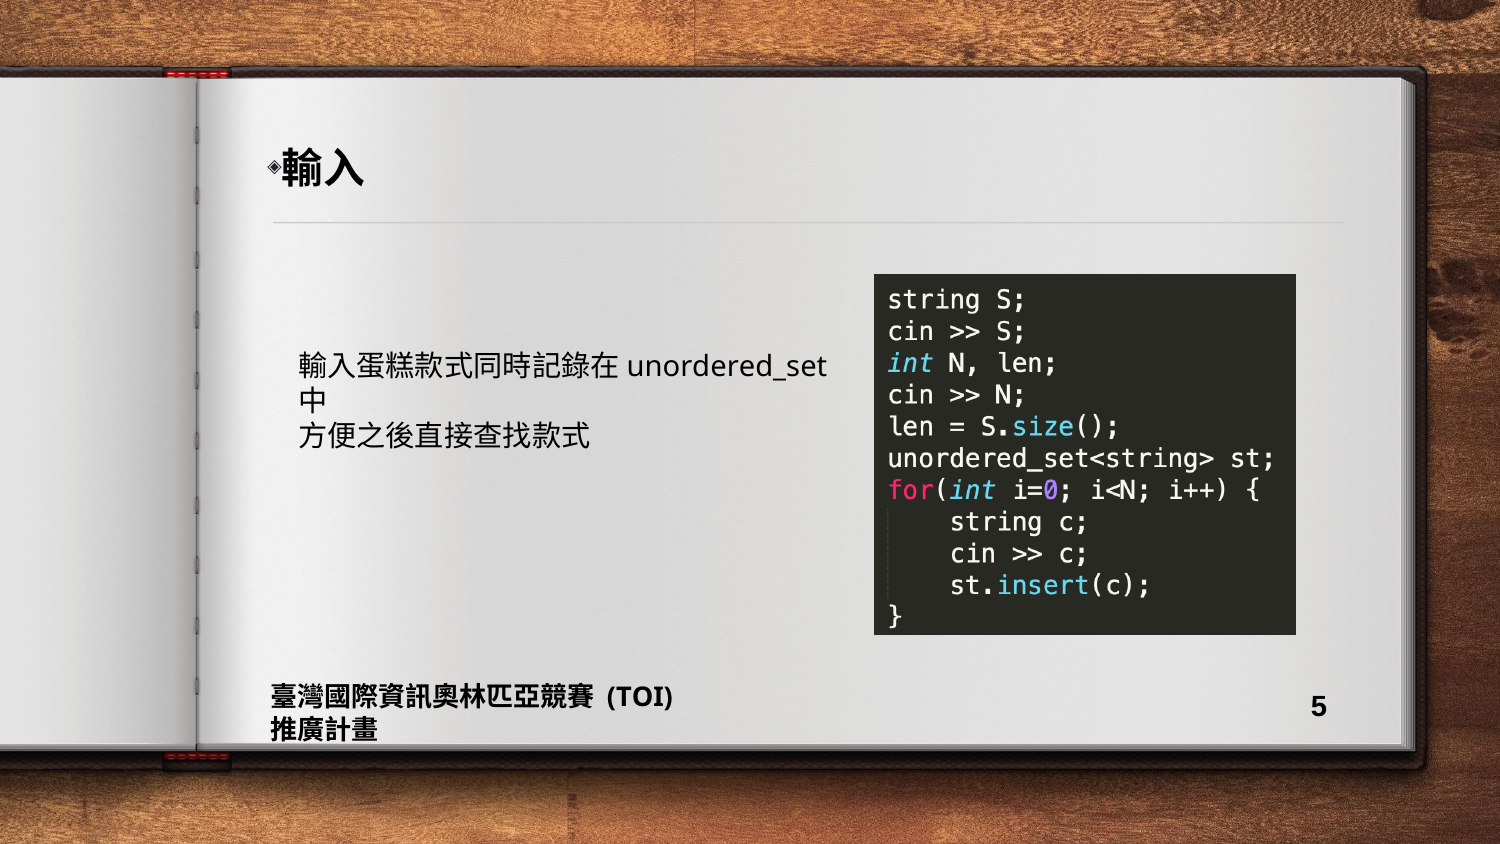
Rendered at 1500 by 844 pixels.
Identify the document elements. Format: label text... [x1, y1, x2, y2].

picture [874, 274, 1296, 635]
text_box [1295, 672, 1386, 737]
text_box 輸入蛋糕款式同時記錄在unordered_set中 方便之後直接查找款式 [283, 340, 866, 443]
text_box 輸入 [252, 126, 1194, 216]
